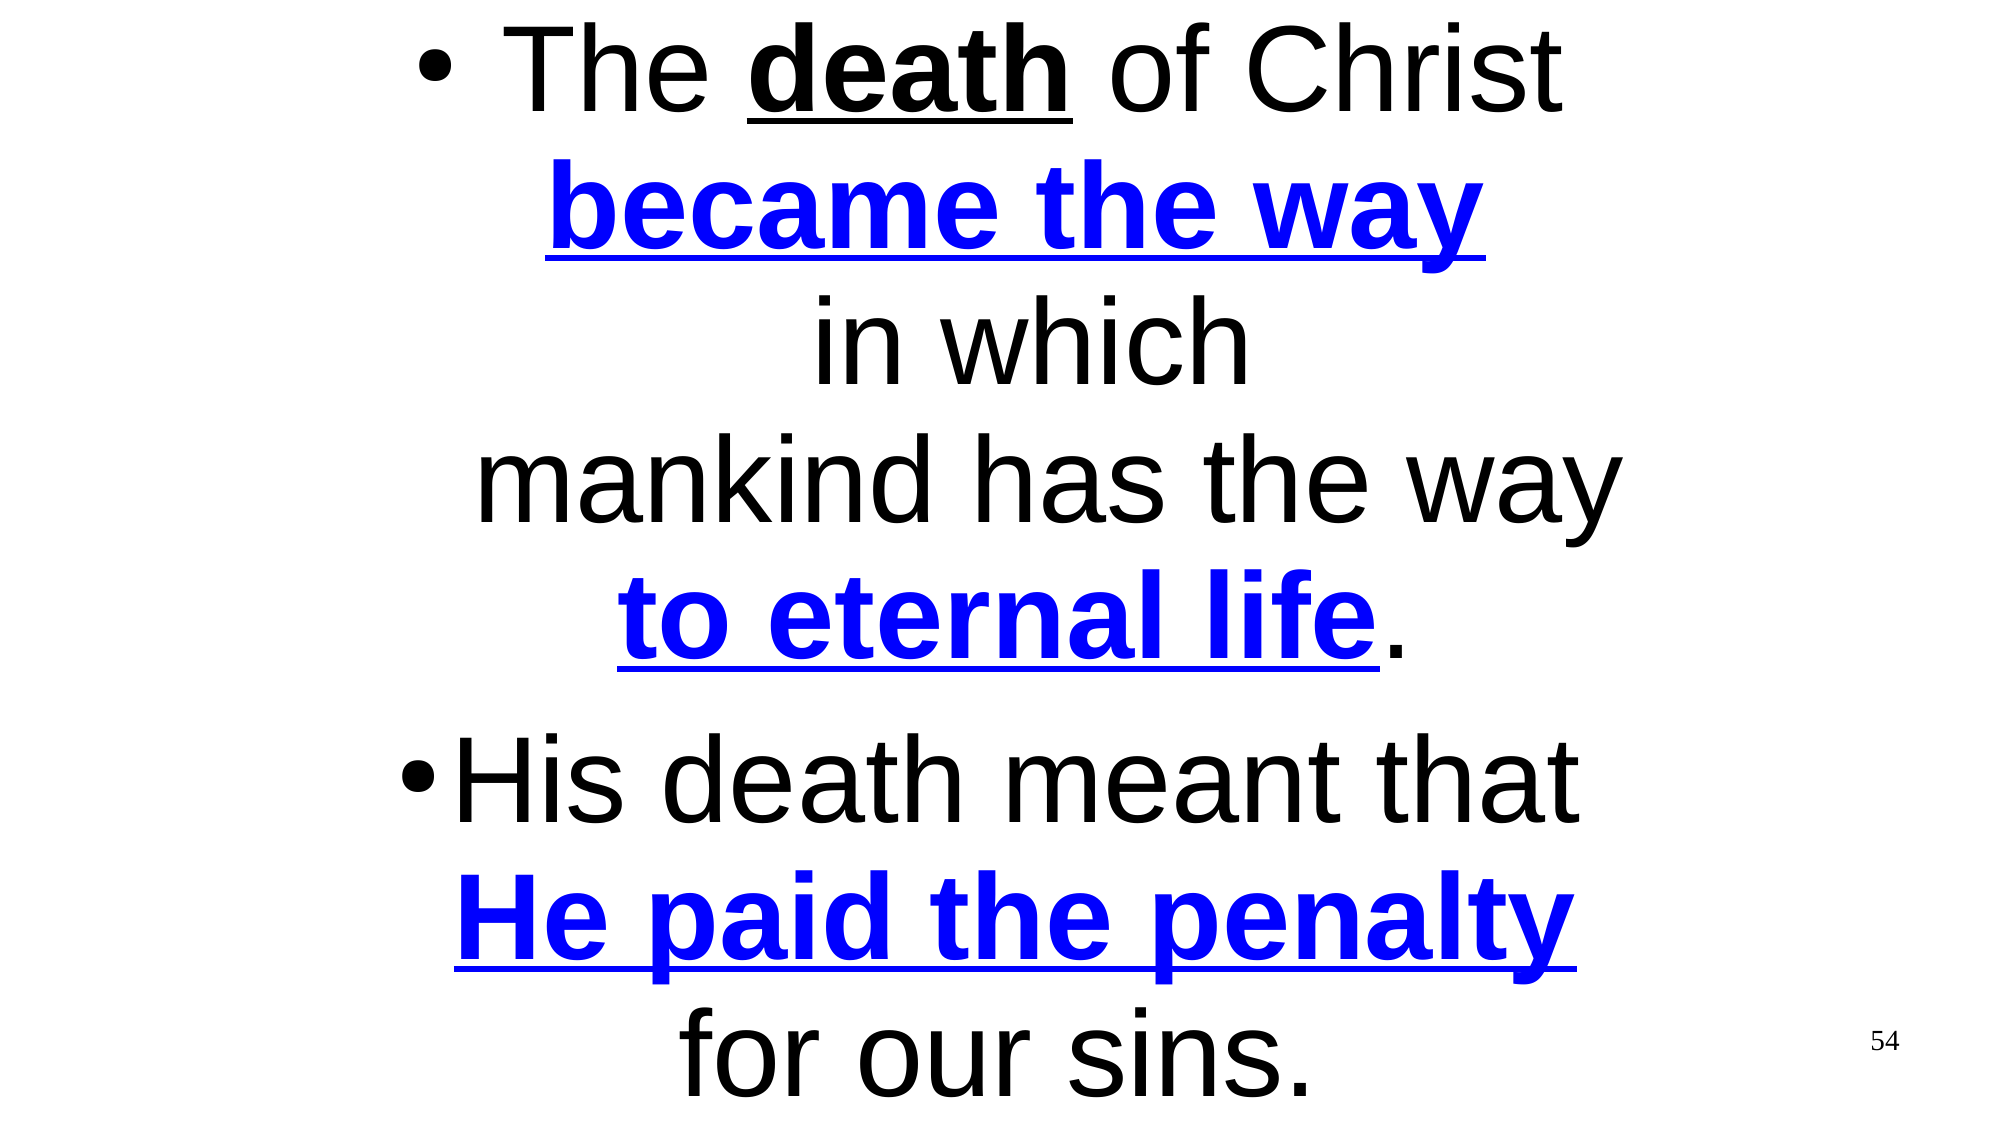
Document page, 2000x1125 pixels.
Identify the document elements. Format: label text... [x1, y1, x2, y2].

list The death of Christ became the way in which mankind has the way to eternal life. His death meant that He paid the penalty for our sins. [0, 0, 1996, 1123]
